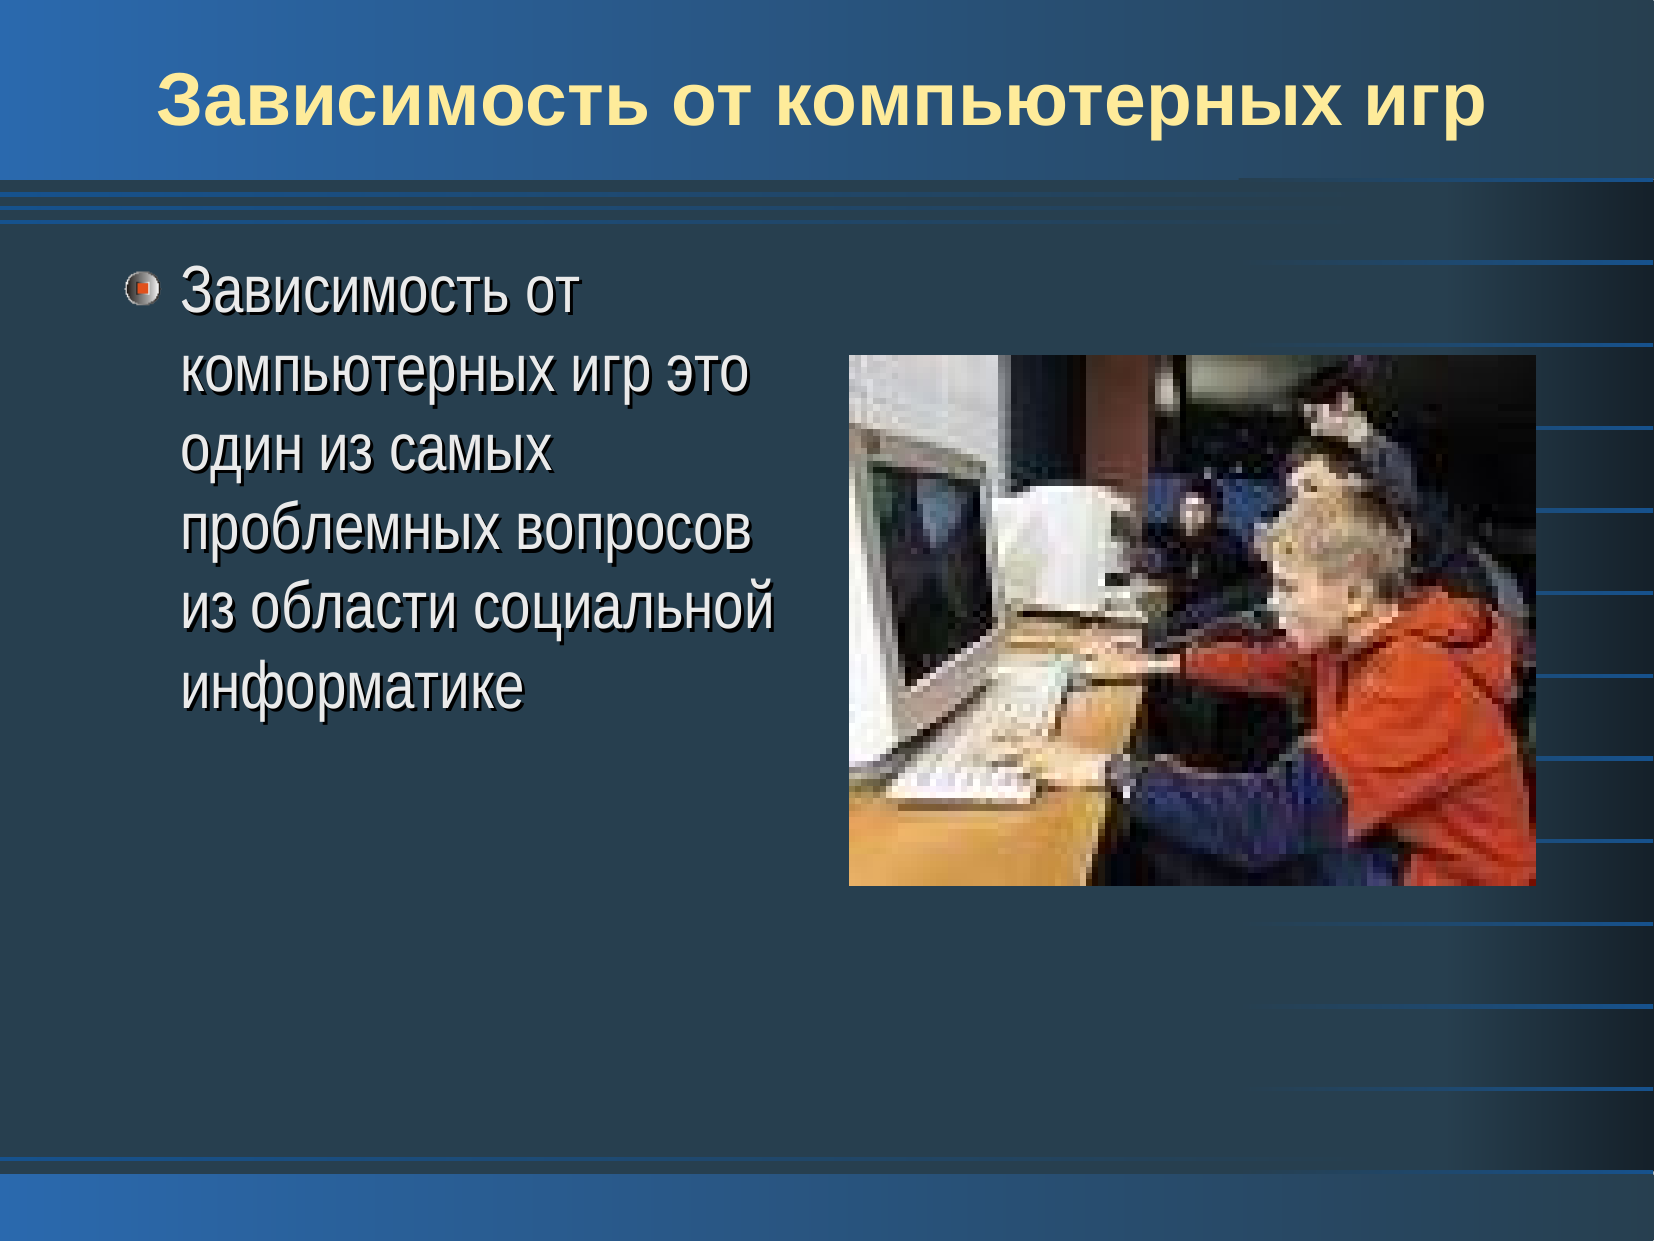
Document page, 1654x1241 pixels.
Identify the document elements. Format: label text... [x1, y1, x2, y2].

picture [849, 355, 1536, 886]
title Зависимость от компьютерных игр [91, 27, 1553, 166]
list Зависимость от компьютерных игр это один из самых проблемных вопросов из области социальной информатике [123, 247, 810, 1052]
